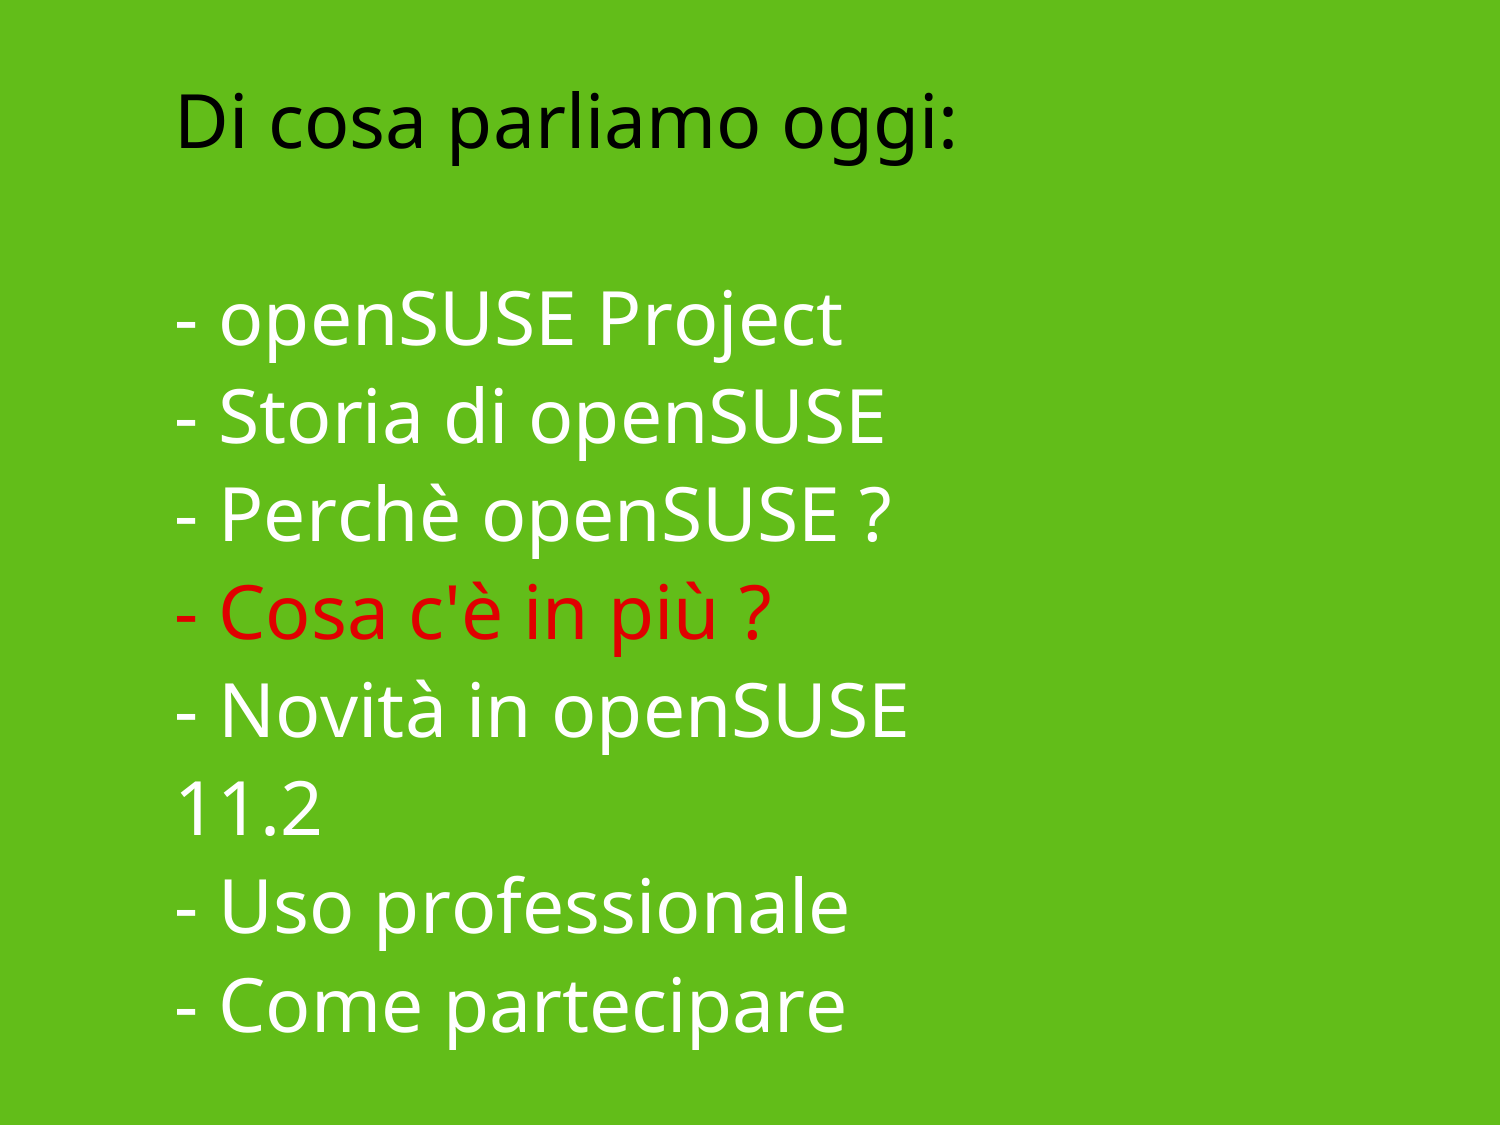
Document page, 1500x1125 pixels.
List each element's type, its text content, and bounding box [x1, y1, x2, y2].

title Di cosa parliamo oggi: - openSUSE Project - Storia di openSUSE - Perchè openSUSE ? - Cosa c'è in più ? - Novità in openSUSE 11.2 - Uso professionale - Come partecipare [66, 59, 975, 1063]
